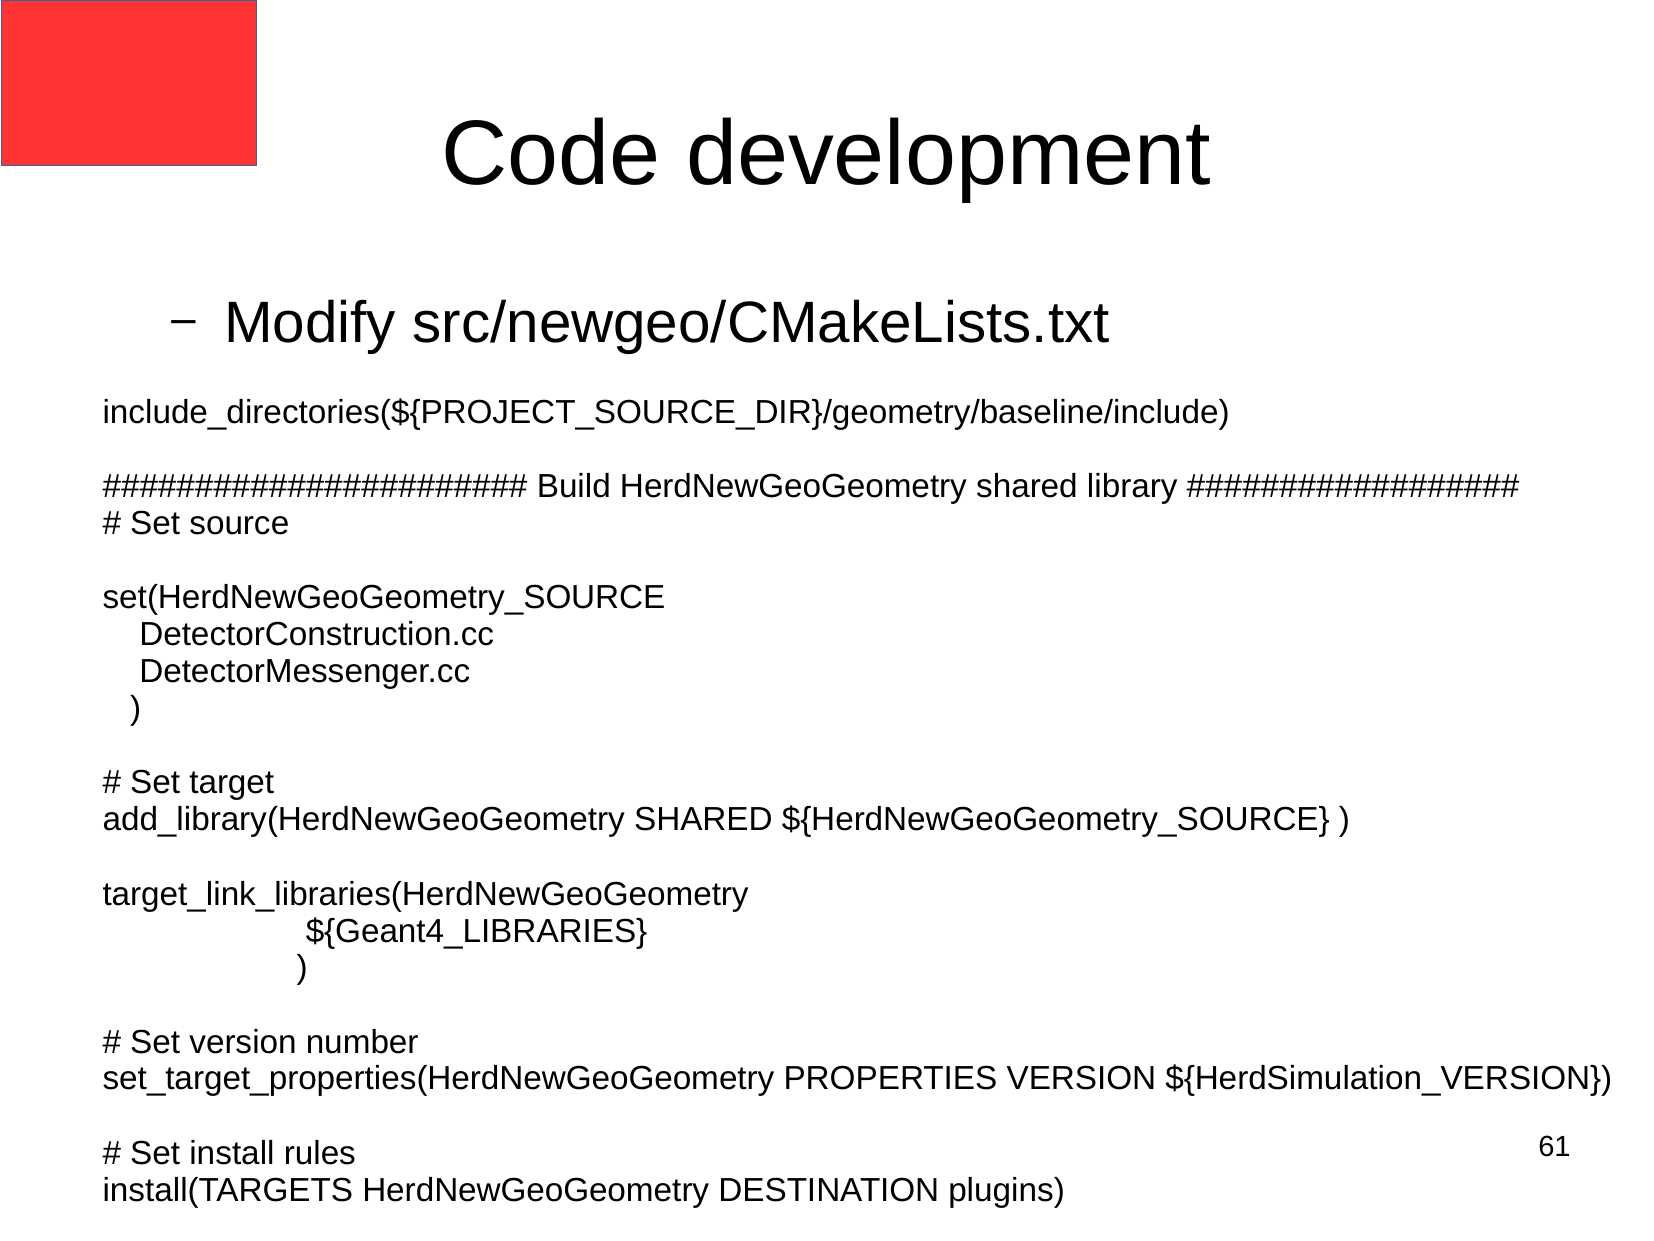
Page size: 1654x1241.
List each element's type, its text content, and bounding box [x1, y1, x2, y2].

title Code development [82, 49, 1571, 257]
text_box [1, 0, 257, 166]
text_box include_directories(${PROJECT_SOURCE_DIR}/geometry/baseline/include) ####################### Build HerdNewGeoGeometry shared library ################## # Set source set(HerdNewGeoGeometry_SOURCE DetectorConstruction.cc DetectorMessenger.cc ) # Set target add_library(HerdNewGeoGeometry SHARED ${HerdNewGeoGeometry_SOURCE} ) target_link_libraries(HerdNewGeoGeometry ${Geant4_LIBRARIES} ) # Set version number set_target_properties(HerdNewGeoGeometry PROPERTIES VERSION ${HerdSimulation_VERSION}) # Set install rules install(TARGETS HerdNewGeoGeometry DESTINATION plugins) [87, 386, 1654, 1241]
list Modify src/newgeo/CMakeLists.txt [82, 290, 1571, 1010]
